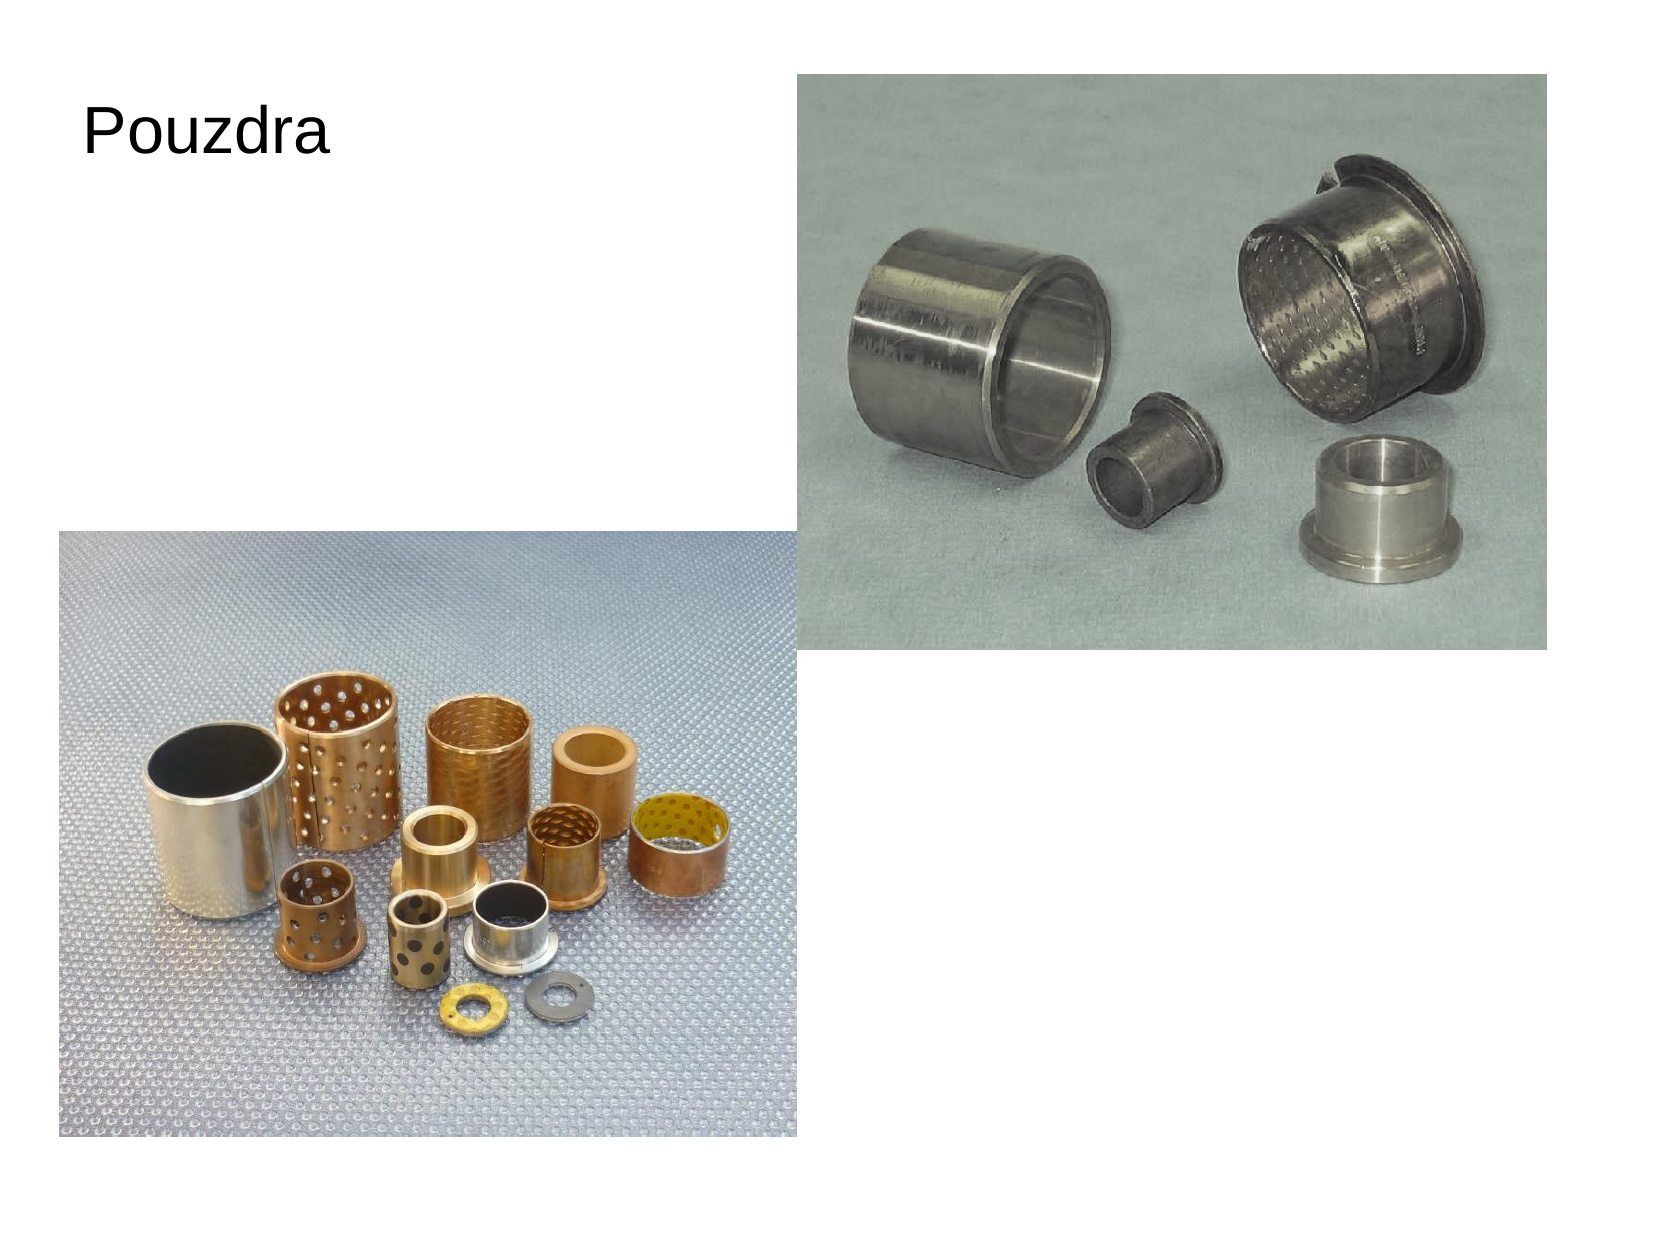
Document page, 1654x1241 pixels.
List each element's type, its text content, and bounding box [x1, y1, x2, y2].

picture [59, 74, 1547, 1137]
subtitle Pouzdra [82, 56, 1571, 1102]
